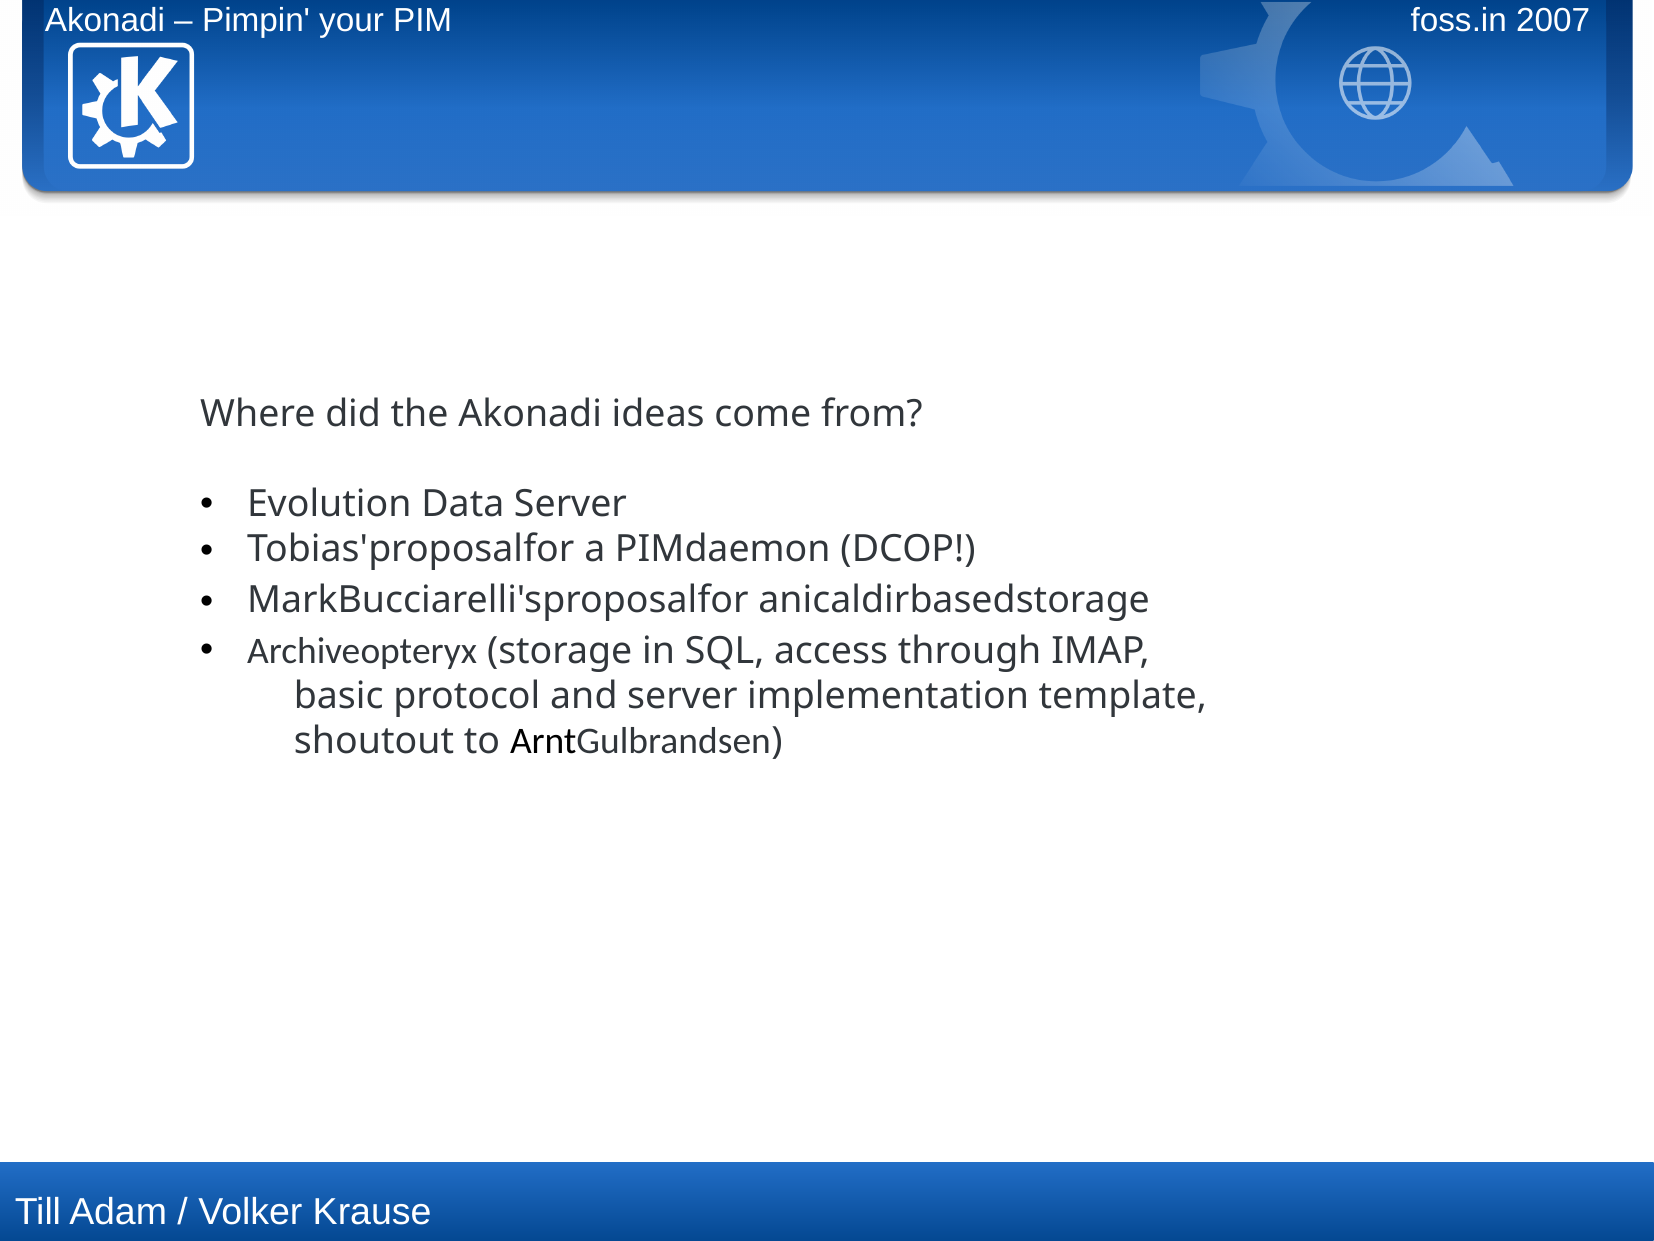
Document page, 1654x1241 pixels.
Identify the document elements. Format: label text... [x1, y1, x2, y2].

text_box Where did the Akonadi ideas come from? Evolution Data Server Tobias' proposal for a PIM daemon (DCOP!) Mark Bucciarelli's proposal for an icaldir based storage Archiveopteryx (storage in SQL, access through IMAP, basic protocol and server implementation template, shoutout to Arnt Gulbrandsen) [185, 381, 1265, 761]
